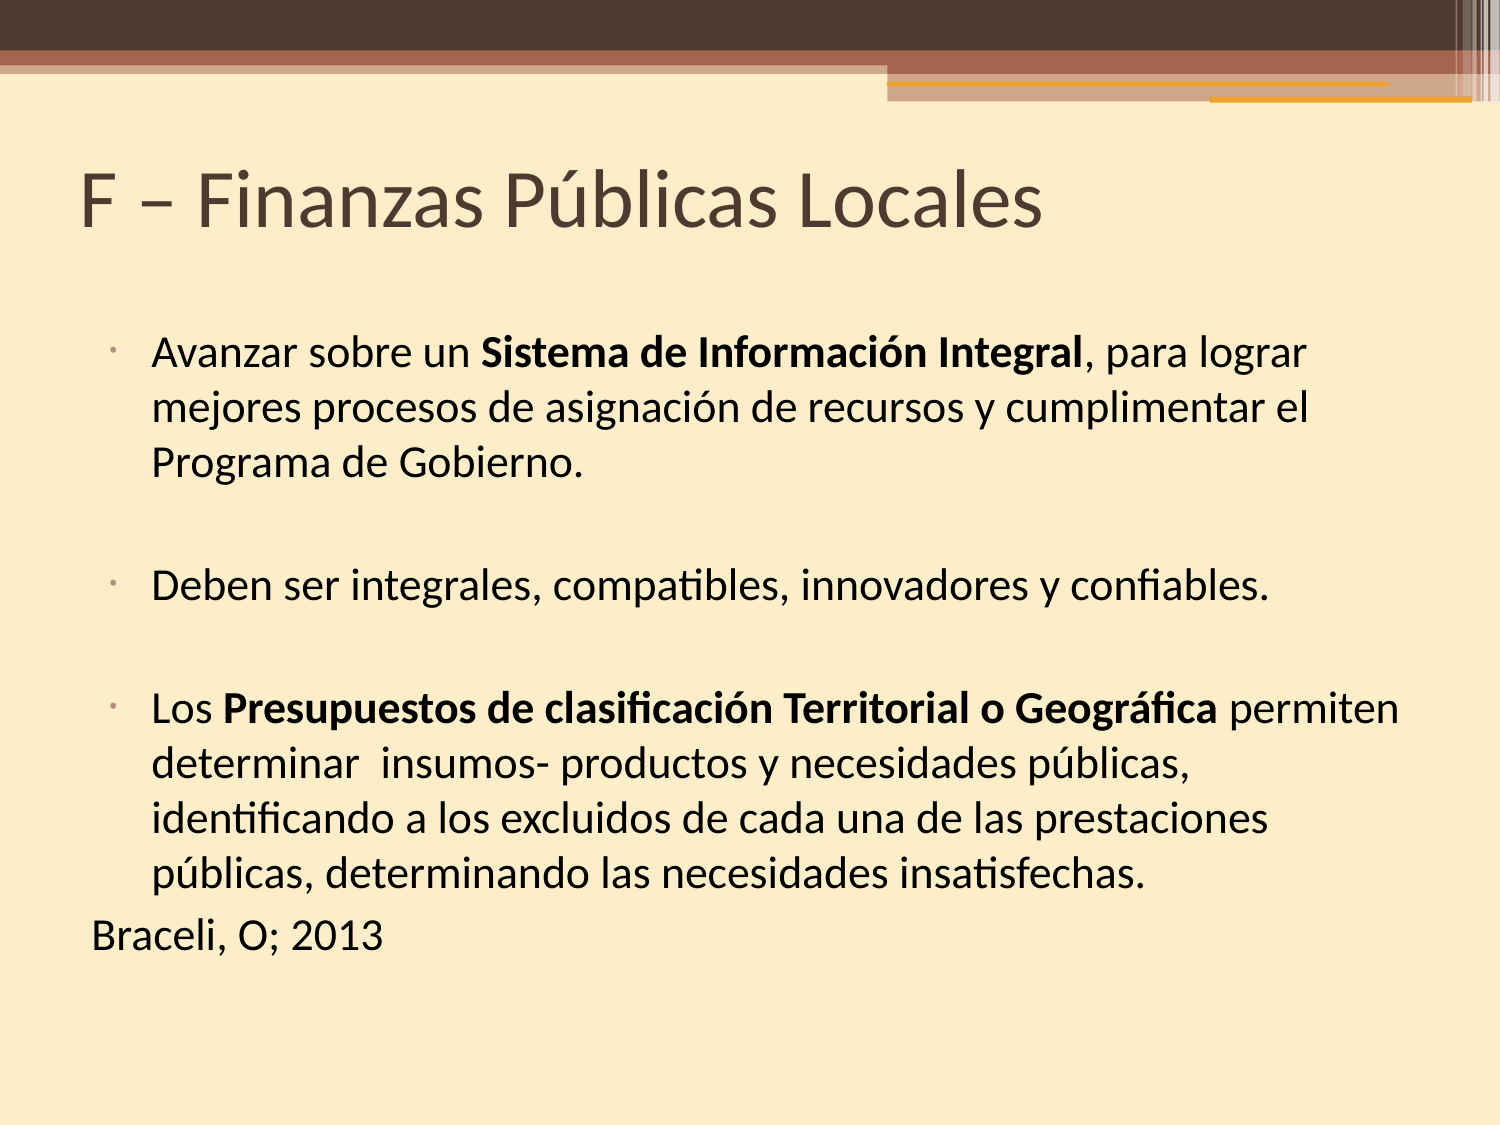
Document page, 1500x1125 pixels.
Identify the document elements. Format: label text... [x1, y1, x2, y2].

title F – Finanzas Públicas Locales [64, 137, 1415, 313]
list Avanzar sobre un Sistema de Información Integral, para lograr mejores procesos de asignación de recursos y cumplimentar el Programa de Gobierno. Deben ser integrales, compatibles, innovadores y confiables. Los Presupuestos de clasificación Territorial o Geográfica permiten determinar insumos- productos y necesidades públicas, identificando a los excluidos de cada una de las prestaciones públicas, determinando las necesidades insatisfechas. Braceli, O; 2013 [76, 314, 1427, 1071]
